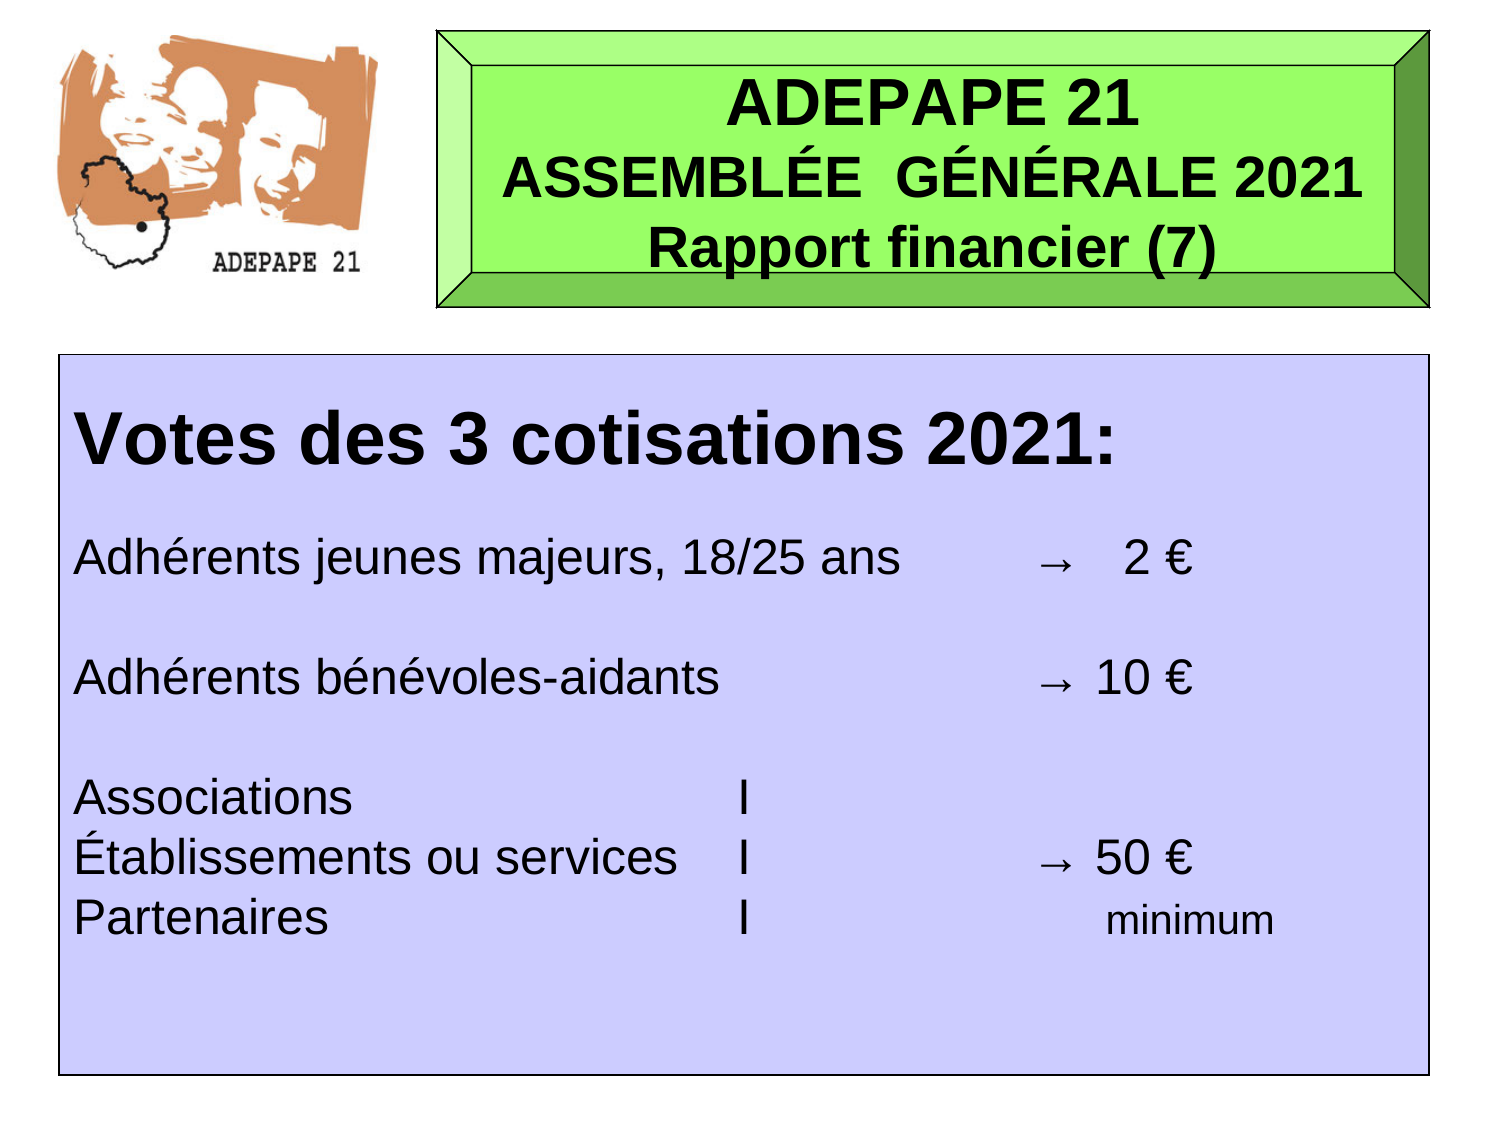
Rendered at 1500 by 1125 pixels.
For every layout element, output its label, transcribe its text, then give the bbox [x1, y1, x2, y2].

text_box ADEPAPE 21 ASSEMBLÉE GÉNÉRALE 2021 Rapport financier (7) [472, 66, 1394, 272]
text_box Votes des 3 cotisations 2021: Adhérents jeunes majeurs, 18/25 ans → 2 € Adhérents bénévoles-aidants → 10 € Associations I Établissements ou services I → 50 € Partenaires I minimum [59, 354, 1430, 1075]
picture [53, 35, 378, 273]
